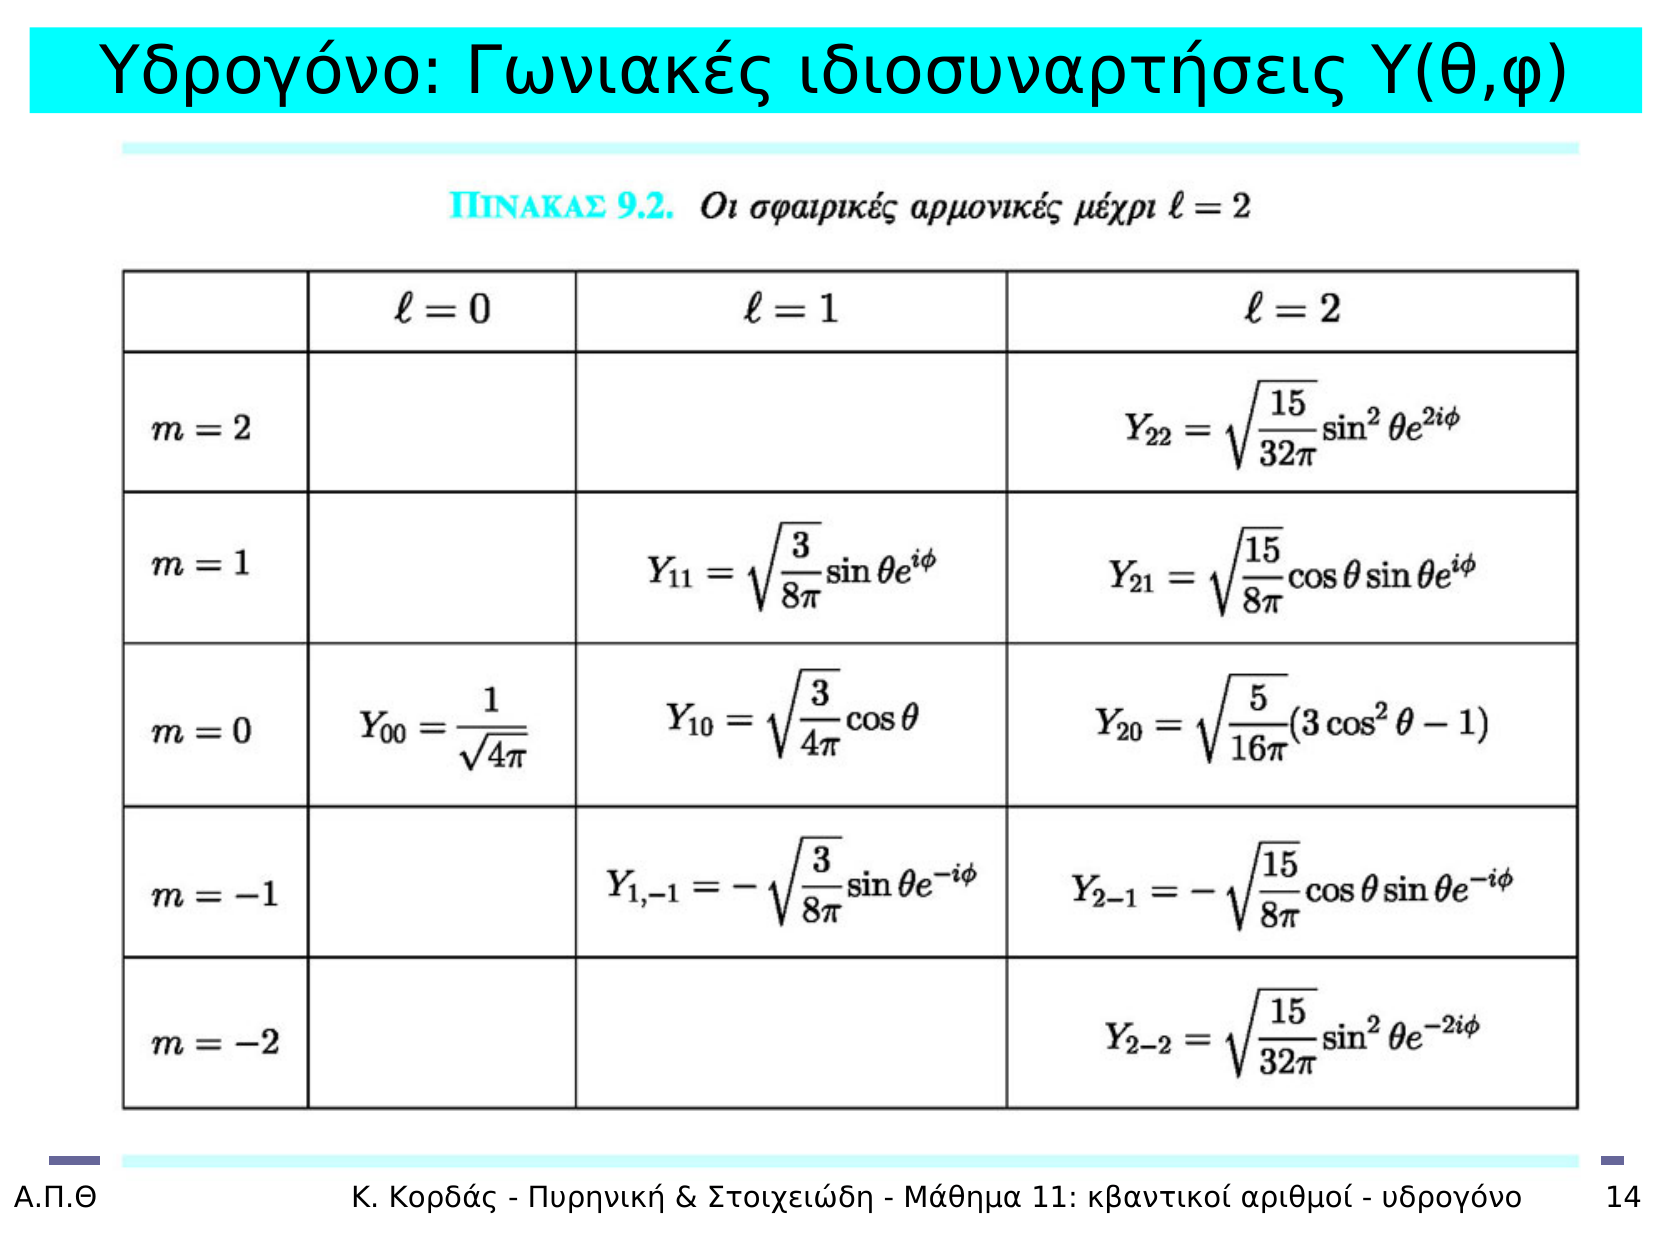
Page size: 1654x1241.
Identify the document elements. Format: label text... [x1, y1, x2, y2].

picture [100, 127, 1601, 1181]
title Yδρογόνο: Γωνιακές ιδιοσυναρτήσεις Υ(θ,φ) [29, 27, 1643, 114]
